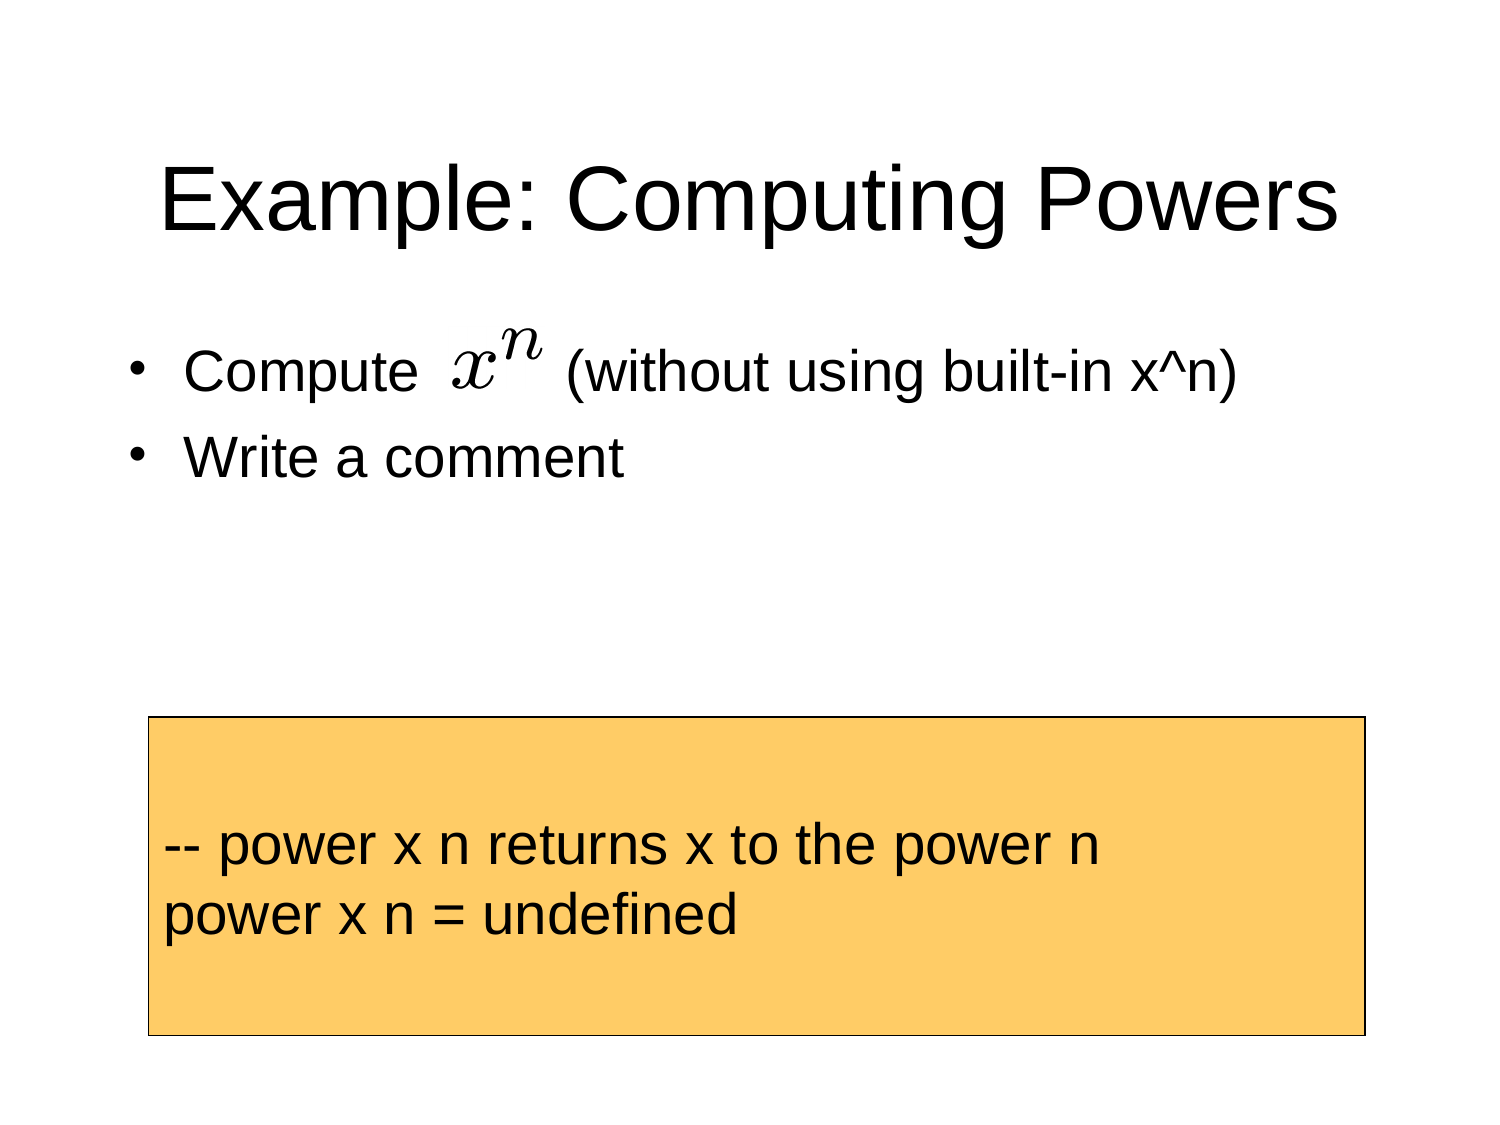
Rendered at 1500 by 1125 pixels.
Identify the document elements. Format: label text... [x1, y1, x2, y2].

picture [448, 326, 545, 389]
title Example: Computing Powers [112, 99, 1388, 288]
list Compute (without using built-in x^n) Write a comment [112, 324, 1388, 1000]
text_box -- power x n returns x to the power n power x n = undefined [148, 716, 1366, 1036]
